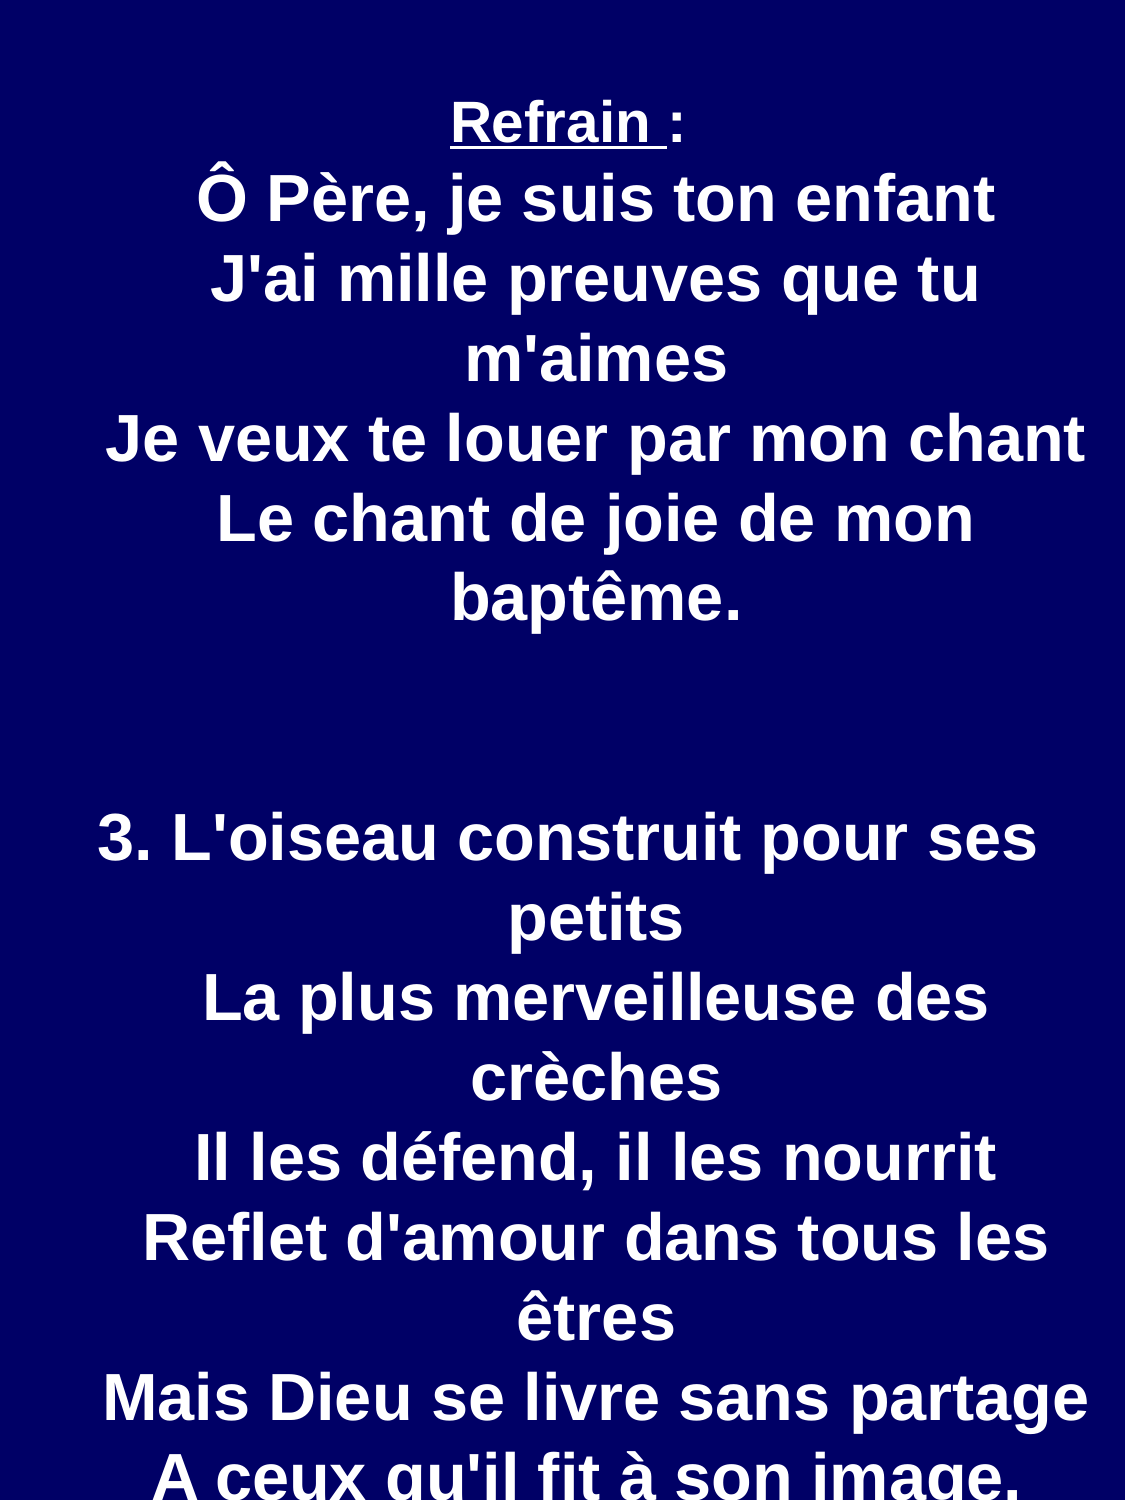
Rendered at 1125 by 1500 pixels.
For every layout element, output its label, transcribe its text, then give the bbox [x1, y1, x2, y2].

text_box Refrain : Ô Père, je suis ton enfant J'ai mille preuves que tu m'aimes Je veux te louer par mon chant Le chant de joie de mon baptême. 3. L'oiseau construit pour ses petits La plus merveilleuse des crèches Il les défend, il les nourrit Reflet d'amour dans tous les êtres Mais Dieu se livre sans partage A ceux qu'il fit à son image. [11, 76, 1125, 1481]
